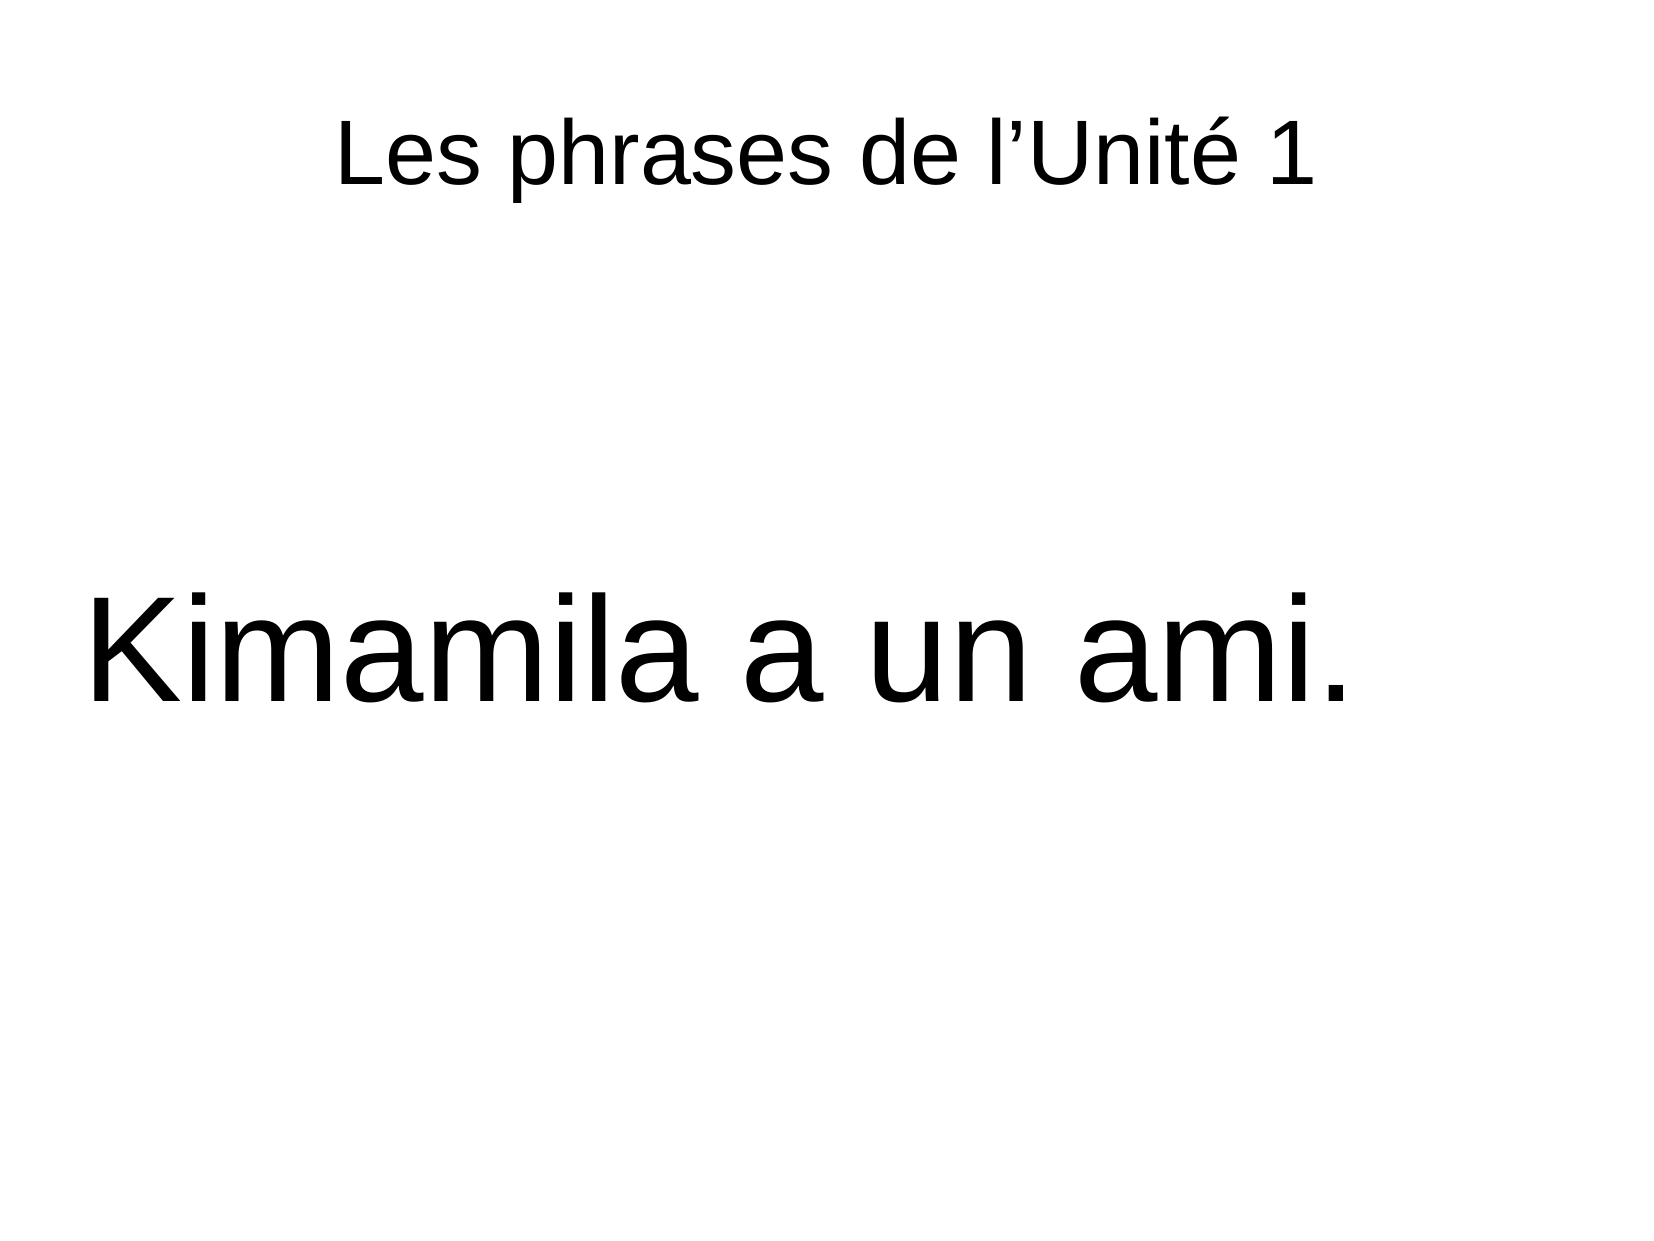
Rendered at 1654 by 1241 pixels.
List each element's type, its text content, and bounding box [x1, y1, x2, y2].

title Les phrases de l’Unité 1 [82, 49, 1571, 257]
subtitle Kimamila a un ami. [82, 290, 1571, 1010]
